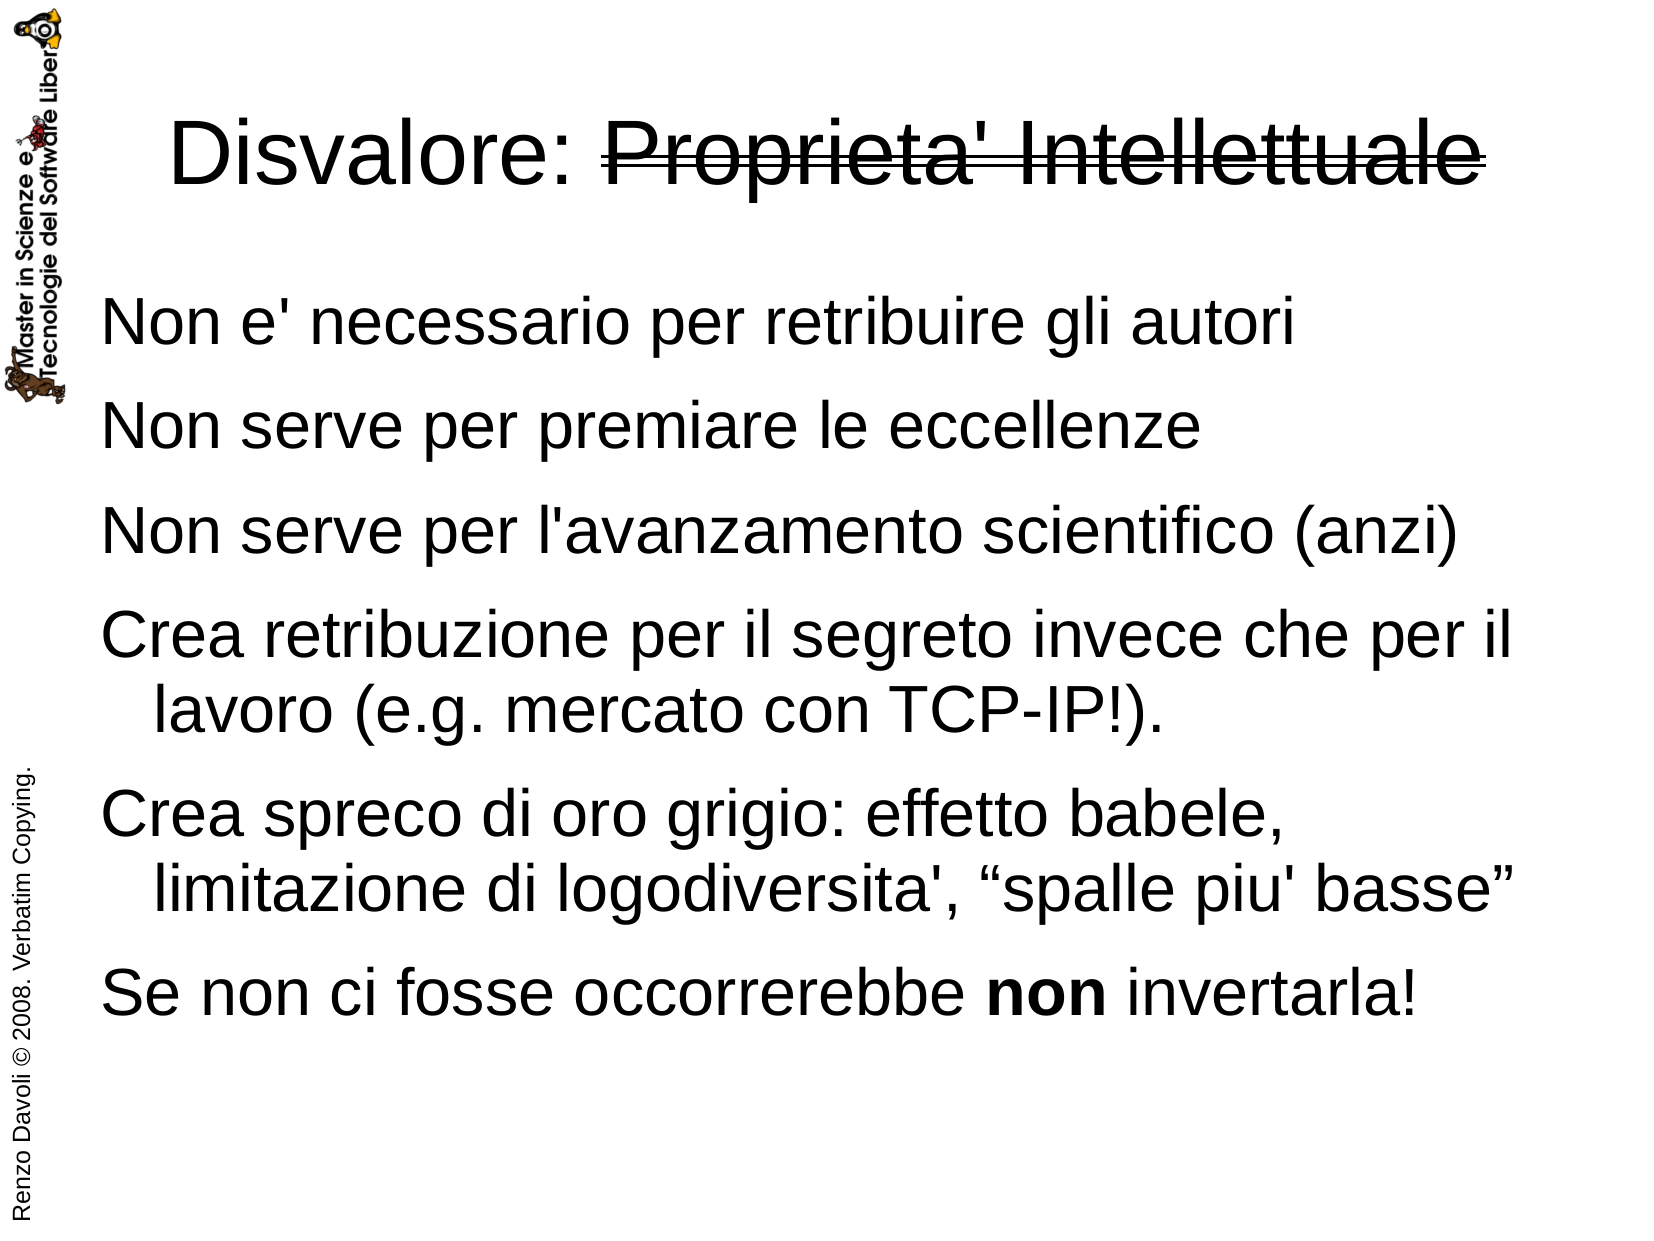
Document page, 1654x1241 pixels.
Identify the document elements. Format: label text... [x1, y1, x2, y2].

list Non e' necessario per retribuire gli autori Non serve per premiare le eccellenze Non serve per l'avanzamento scientifico (anzi) Crea retribuzione per il segreto invece che per il lavoro (e.g. mercato con TCP-IP!). Crea spreco di oro grigio: effetto babele, limitazione di logodiversita', “spalle piu' basse” Se non ci fosse occorrerebbe non invertarla! [82, 284, 1571, 1088]
title Disvalore: Proprieta' Intellettuale [82, 49, 1571, 257]
picture [1, 2, 69, 413]
